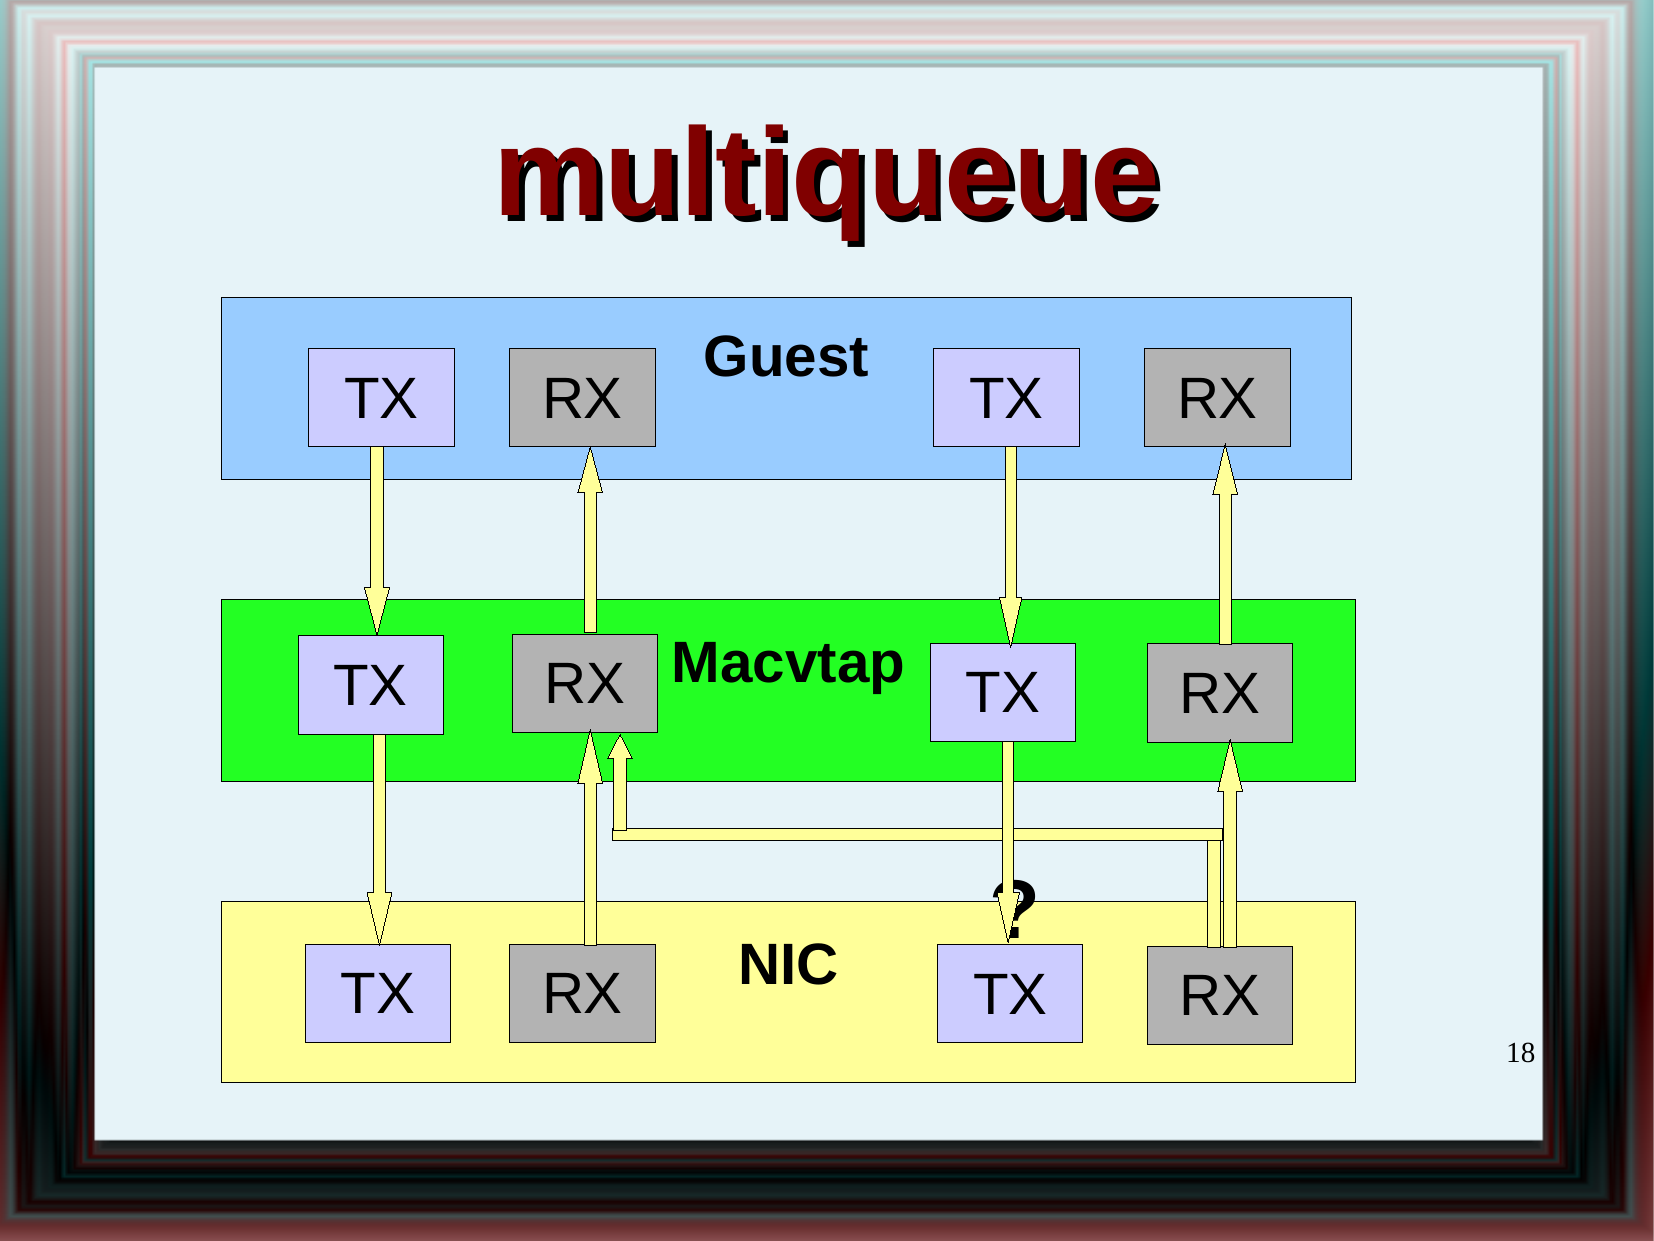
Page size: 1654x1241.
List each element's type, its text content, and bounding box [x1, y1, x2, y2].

text_box [607, 734, 1243, 948]
text_box NIC [221, 901, 1356, 1083]
text_box [999, 446, 1022, 648]
text_box Macvtap [1012, 599, 1229, 782]
text_box ? [974, 855, 1089, 964]
text_box RX [1147, 946, 1293, 1045]
text_box Guest [221, 297, 1352, 480]
picture [0, 0, 1654, 1241]
text_box Macvtap [1232, 599, 1356, 782]
text_box TX [305, 944, 451, 1043]
text_box TX [308, 348, 455, 447]
text_box TX [930, 643, 1076, 742]
text_box Macvtap [378, 599, 1009, 782]
text_box TX [298, 635, 444, 735]
text_box [577, 729, 603, 946]
text_box [367, 734, 392, 946]
text_box [364, 446, 390, 635]
text_box [1212, 443, 1238, 645]
text_box [577, 446, 603, 633]
text_box RX [1147, 643, 1293, 743]
text_box RX [1144, 348, 1291, 447]
text_box TX [933, 348, 1080, 447]
text_box RX [509, 944, 656, 1043]
title multiqueue [118, 95, 1536, 250]
text_box RX [512, 634, 658, 733]
text_box Macvtap [221, 599, 376, 782]
text_box TX [937, 944, 1083, 1043]
text_box RX [509, 348, 656, 447]
